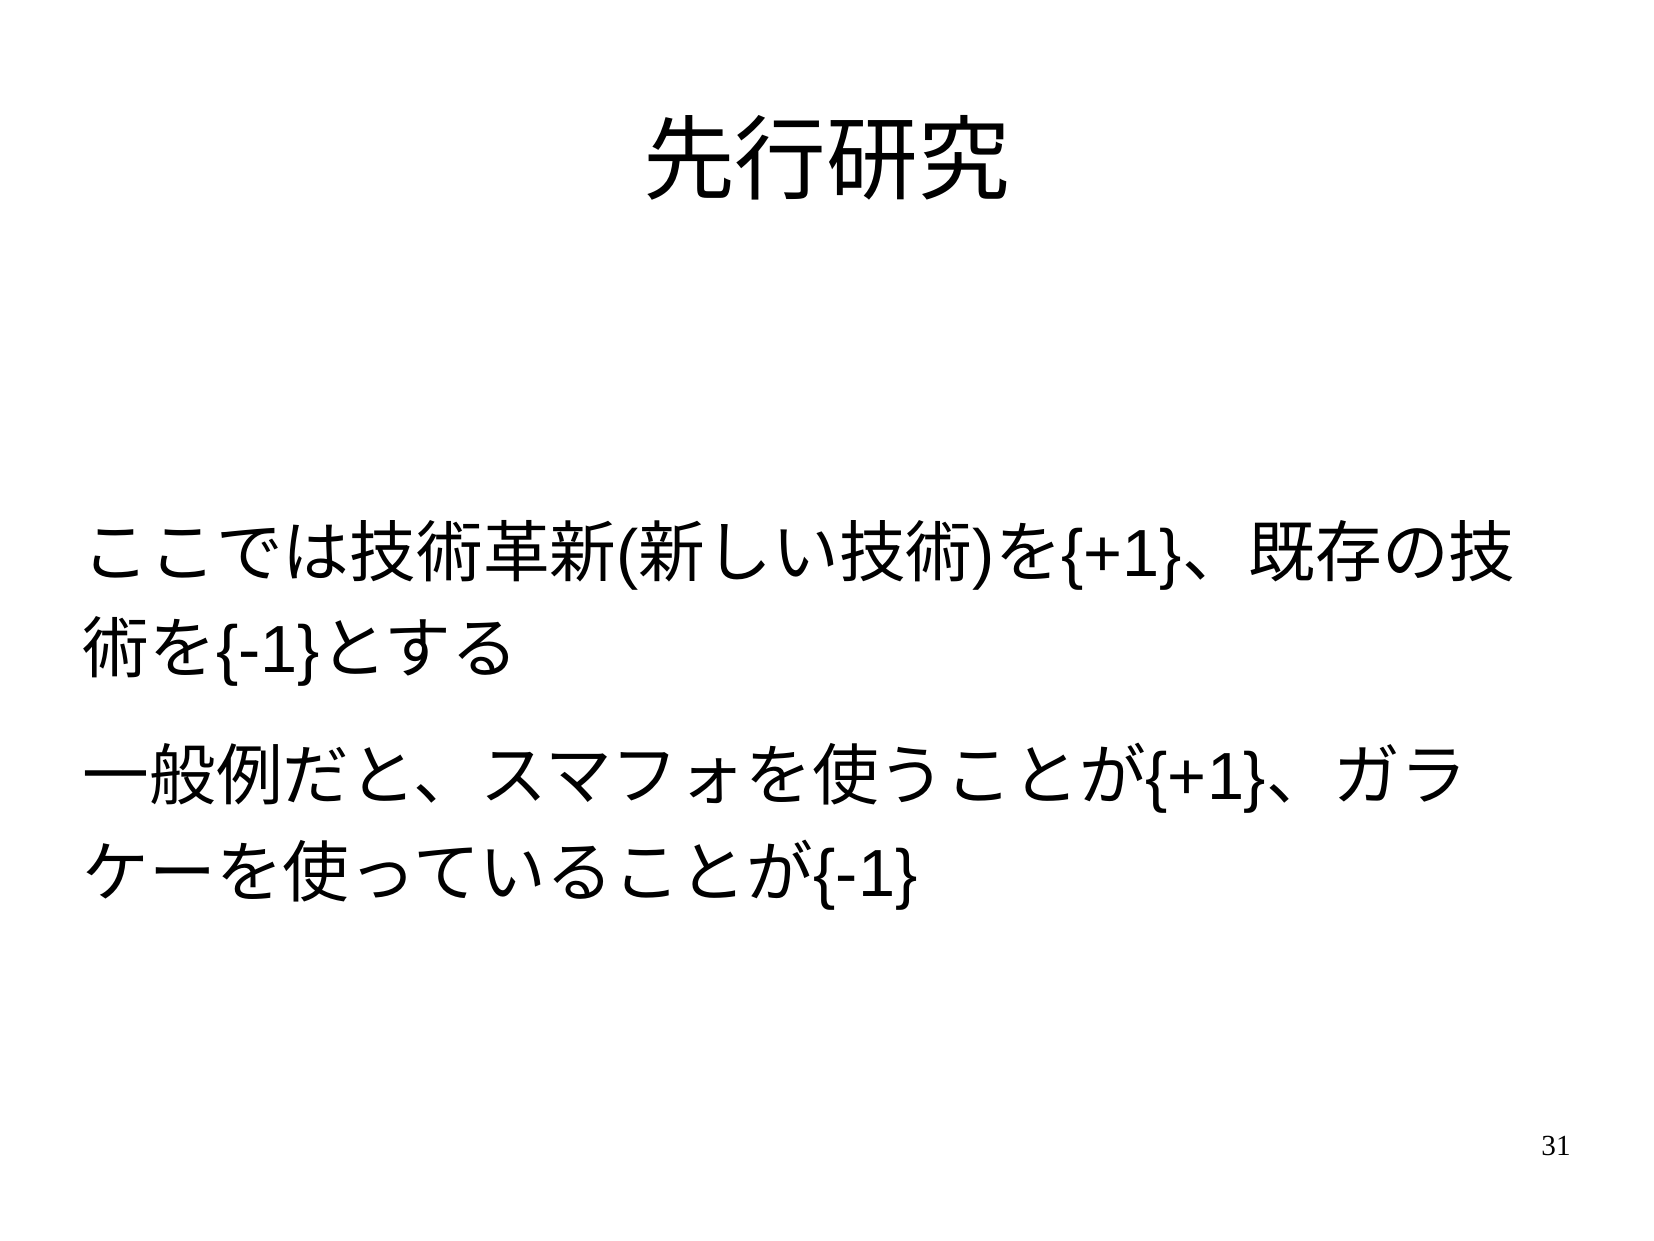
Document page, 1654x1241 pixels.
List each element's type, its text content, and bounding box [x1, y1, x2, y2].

title 先行研究 [82, 49, 1571, 257]
list ここでは技術革新(新しい技術)を{+1}、既存の技術を{-1}とする 一般例だと、スマフォを使うことが{+1}、ガラケーを使っていることが{-1} [82, 290, 1571, 1109]
